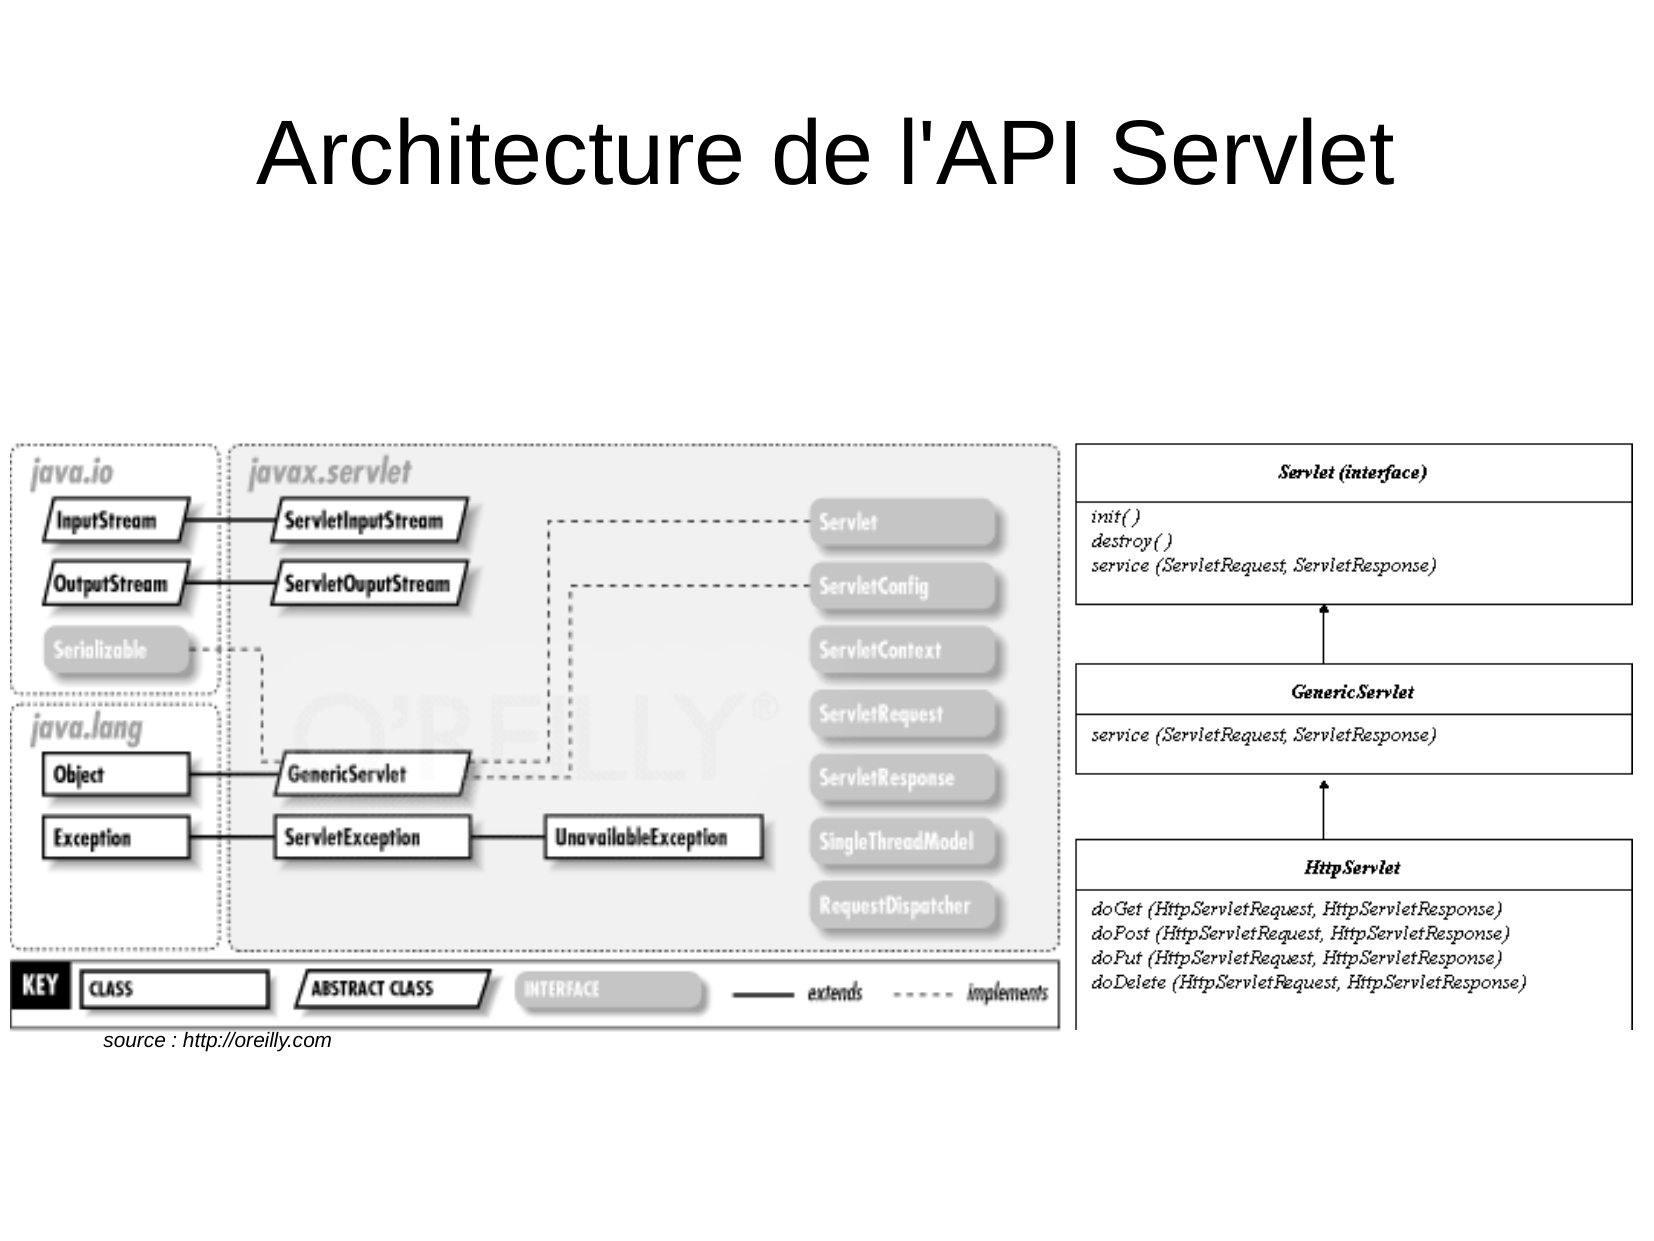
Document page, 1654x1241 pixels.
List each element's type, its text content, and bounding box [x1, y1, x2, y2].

title Architecture de l'API Servlet [82, 49, 1571, 257]
picture [10, 442, 1063, 1034]
text_box source : http://oreilly.com [88, 1021, 349, 1060]
picture [1074, 442, 1633, 1030]
